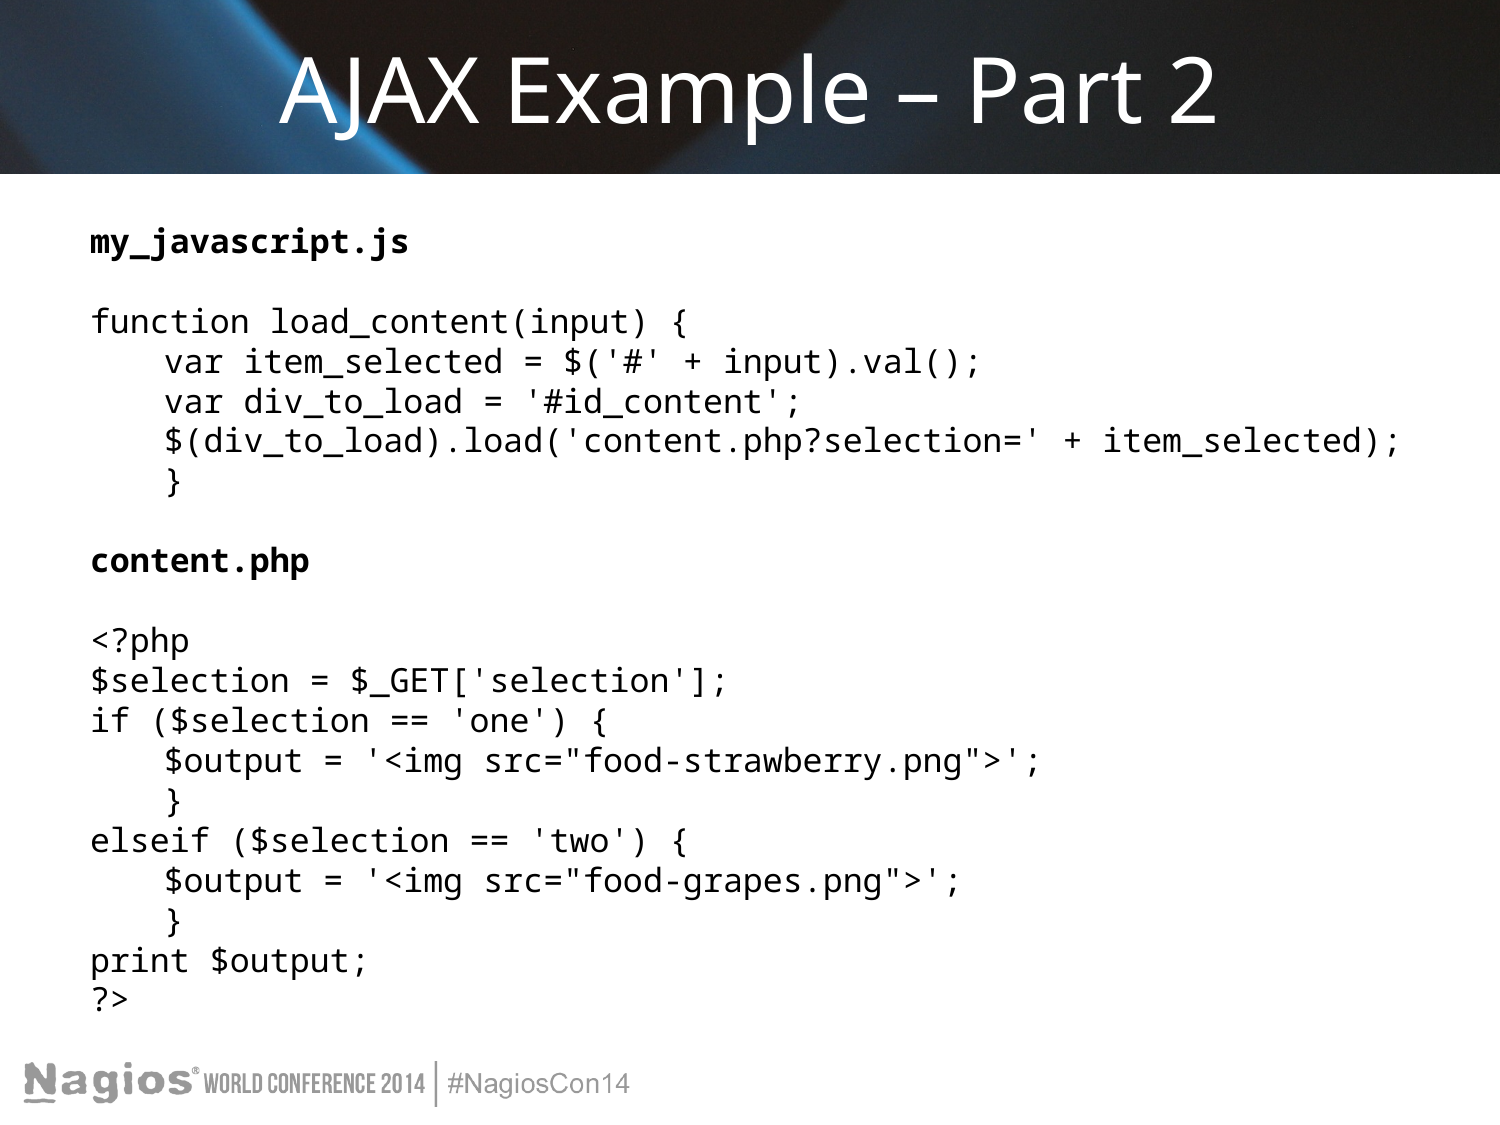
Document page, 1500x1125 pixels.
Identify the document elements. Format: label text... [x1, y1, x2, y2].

picture [12, 1040, 638, 1125]
title AJAX Example – Part 2 [0, 0, 1500, 174]
list my_javascript.js function load_content(input) { var item_selected = $('#' + input).val(); var div_to_load = '#id_content'; $(div_to_load).load('content.php?selection=' + item_selected); } content.php <?php $selection = $_GET['selection']; if ($selection == 'one') { $output = '<img src="food-strawberry.png">'; } elseif ($selection == 'two') { $output = '<img src="food-grapes.png">'; } print $output; ?> [75, 212, 1426, 1028]
